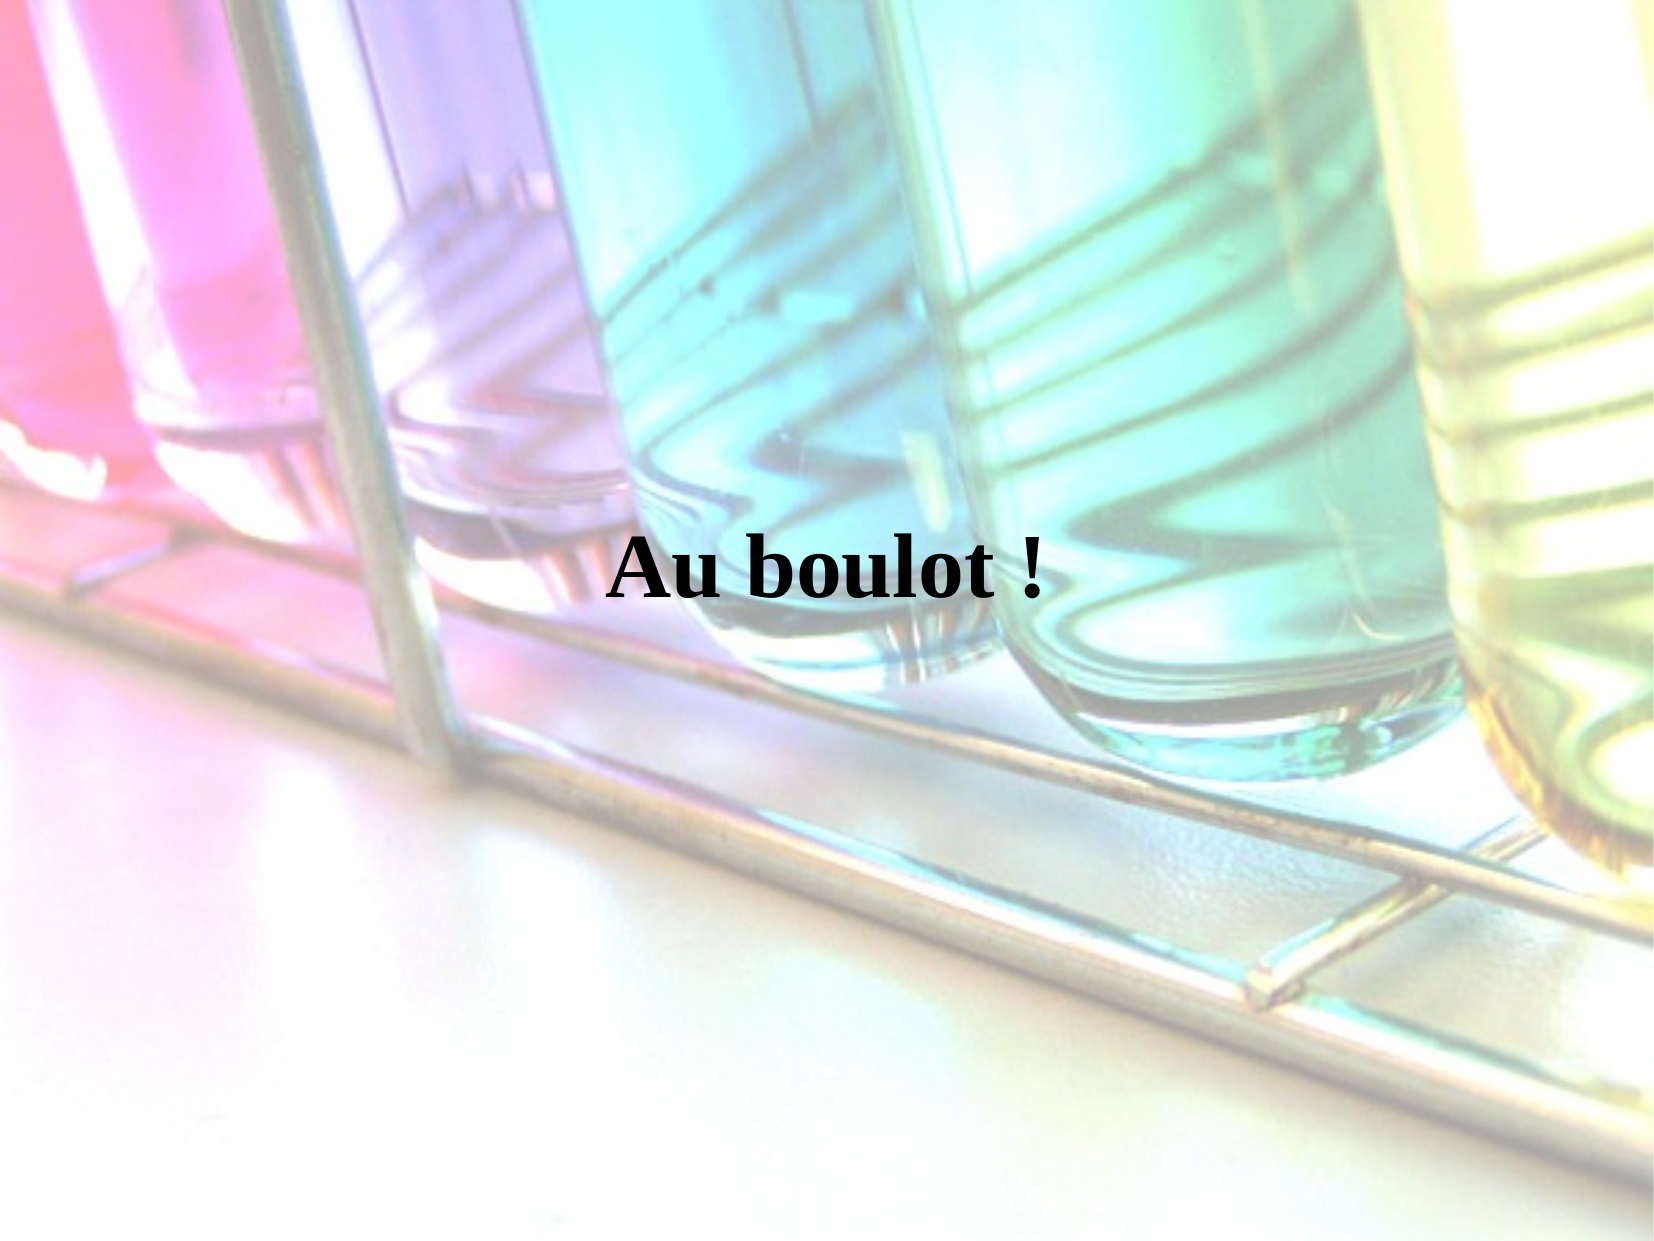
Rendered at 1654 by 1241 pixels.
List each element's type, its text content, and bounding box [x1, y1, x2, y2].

title Au boulot ! [82, 462, 1571, 670]
picture [0, 0, 1654, 1241]
